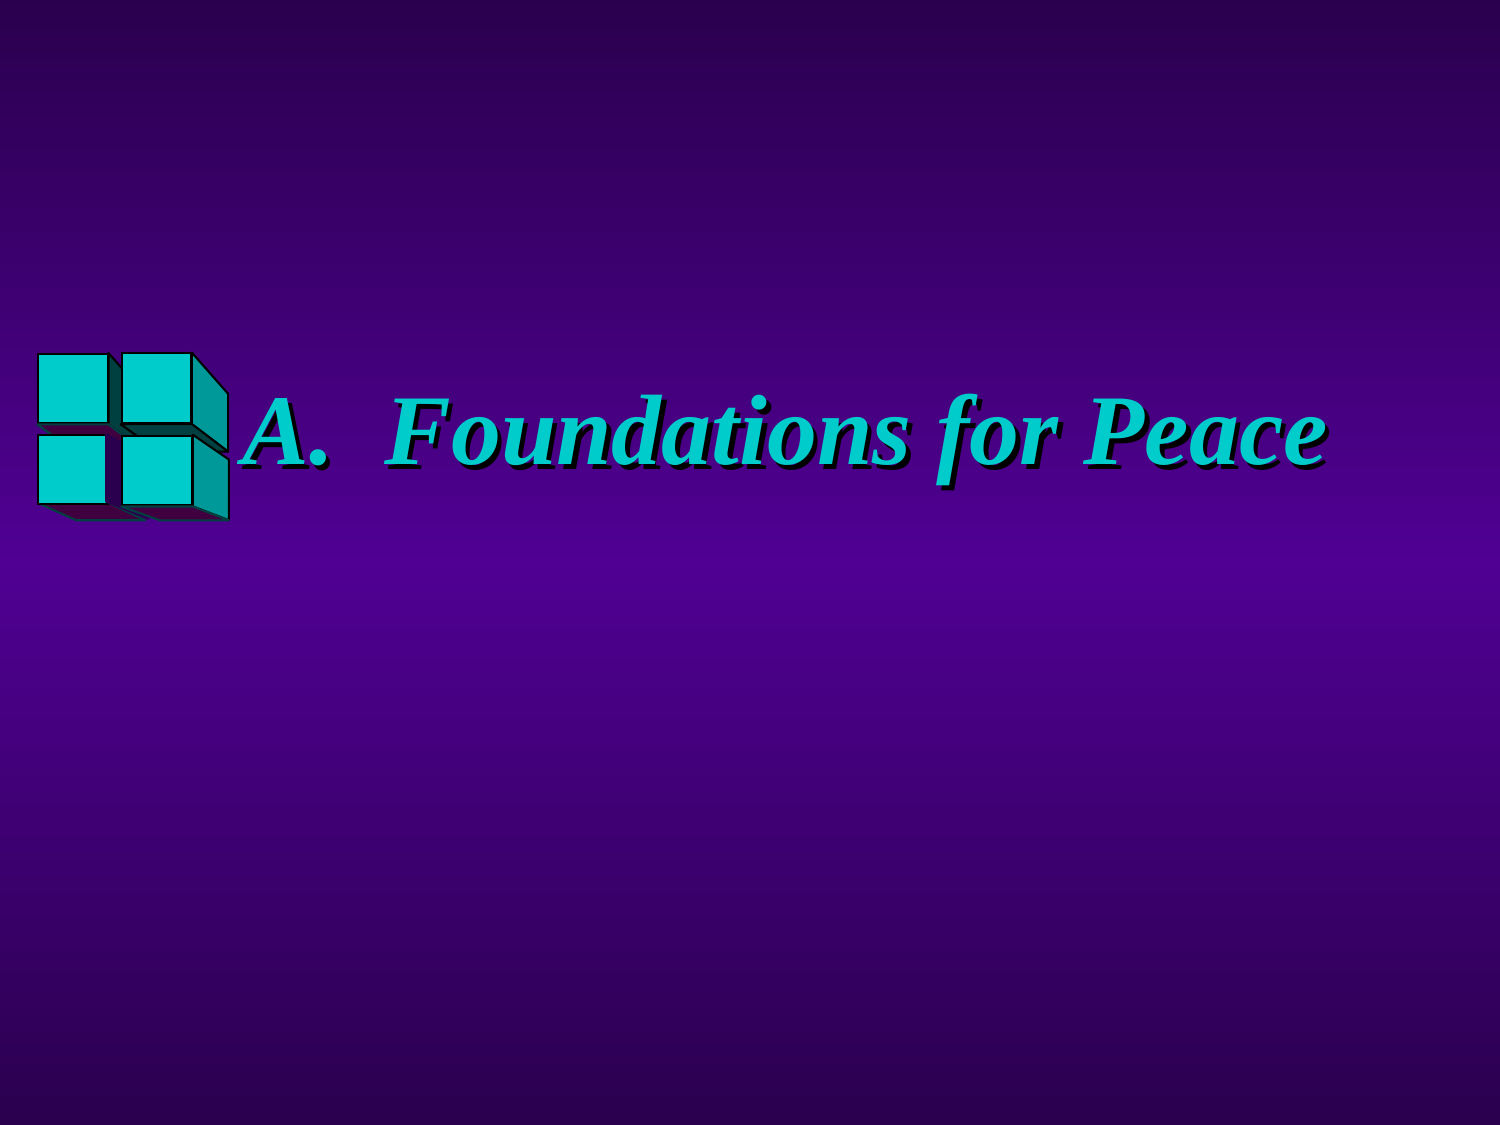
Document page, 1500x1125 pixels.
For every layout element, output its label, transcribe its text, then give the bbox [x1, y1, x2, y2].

title A. Foundations for Peace [242, 337, 1406, 526]
